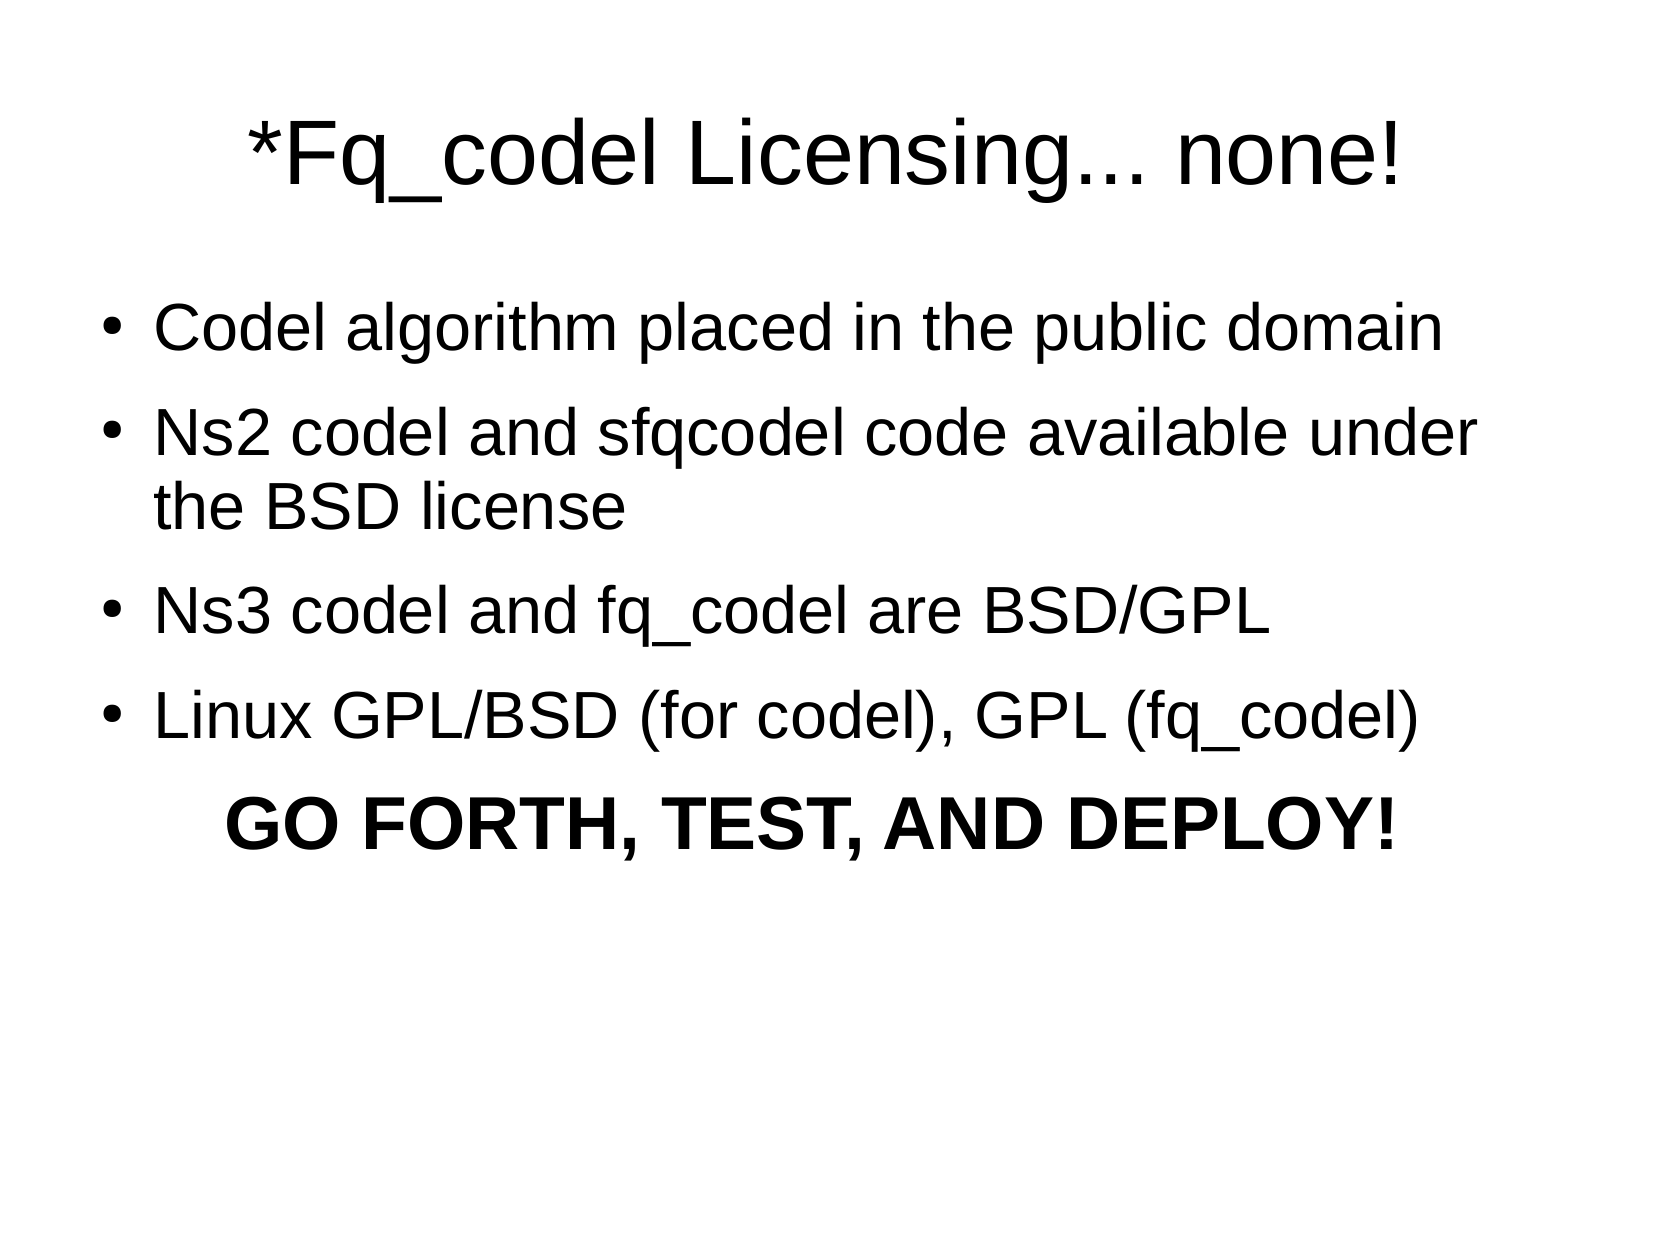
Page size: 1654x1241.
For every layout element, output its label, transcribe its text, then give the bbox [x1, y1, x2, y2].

list Codel algorithm placed in the public domain Ns2 codel and sfqcodel code available under the BSD license Ns3 codel and fq_codel are BSD/GPL Linux GPL/BSD (for codel), GPL (fq_codel) GO FORTH, TEST, AND DEPLOY! [82, 290, 1538, 1010]
title *Fq_codel Licensing... none! [82, 49, 1571, 257]
